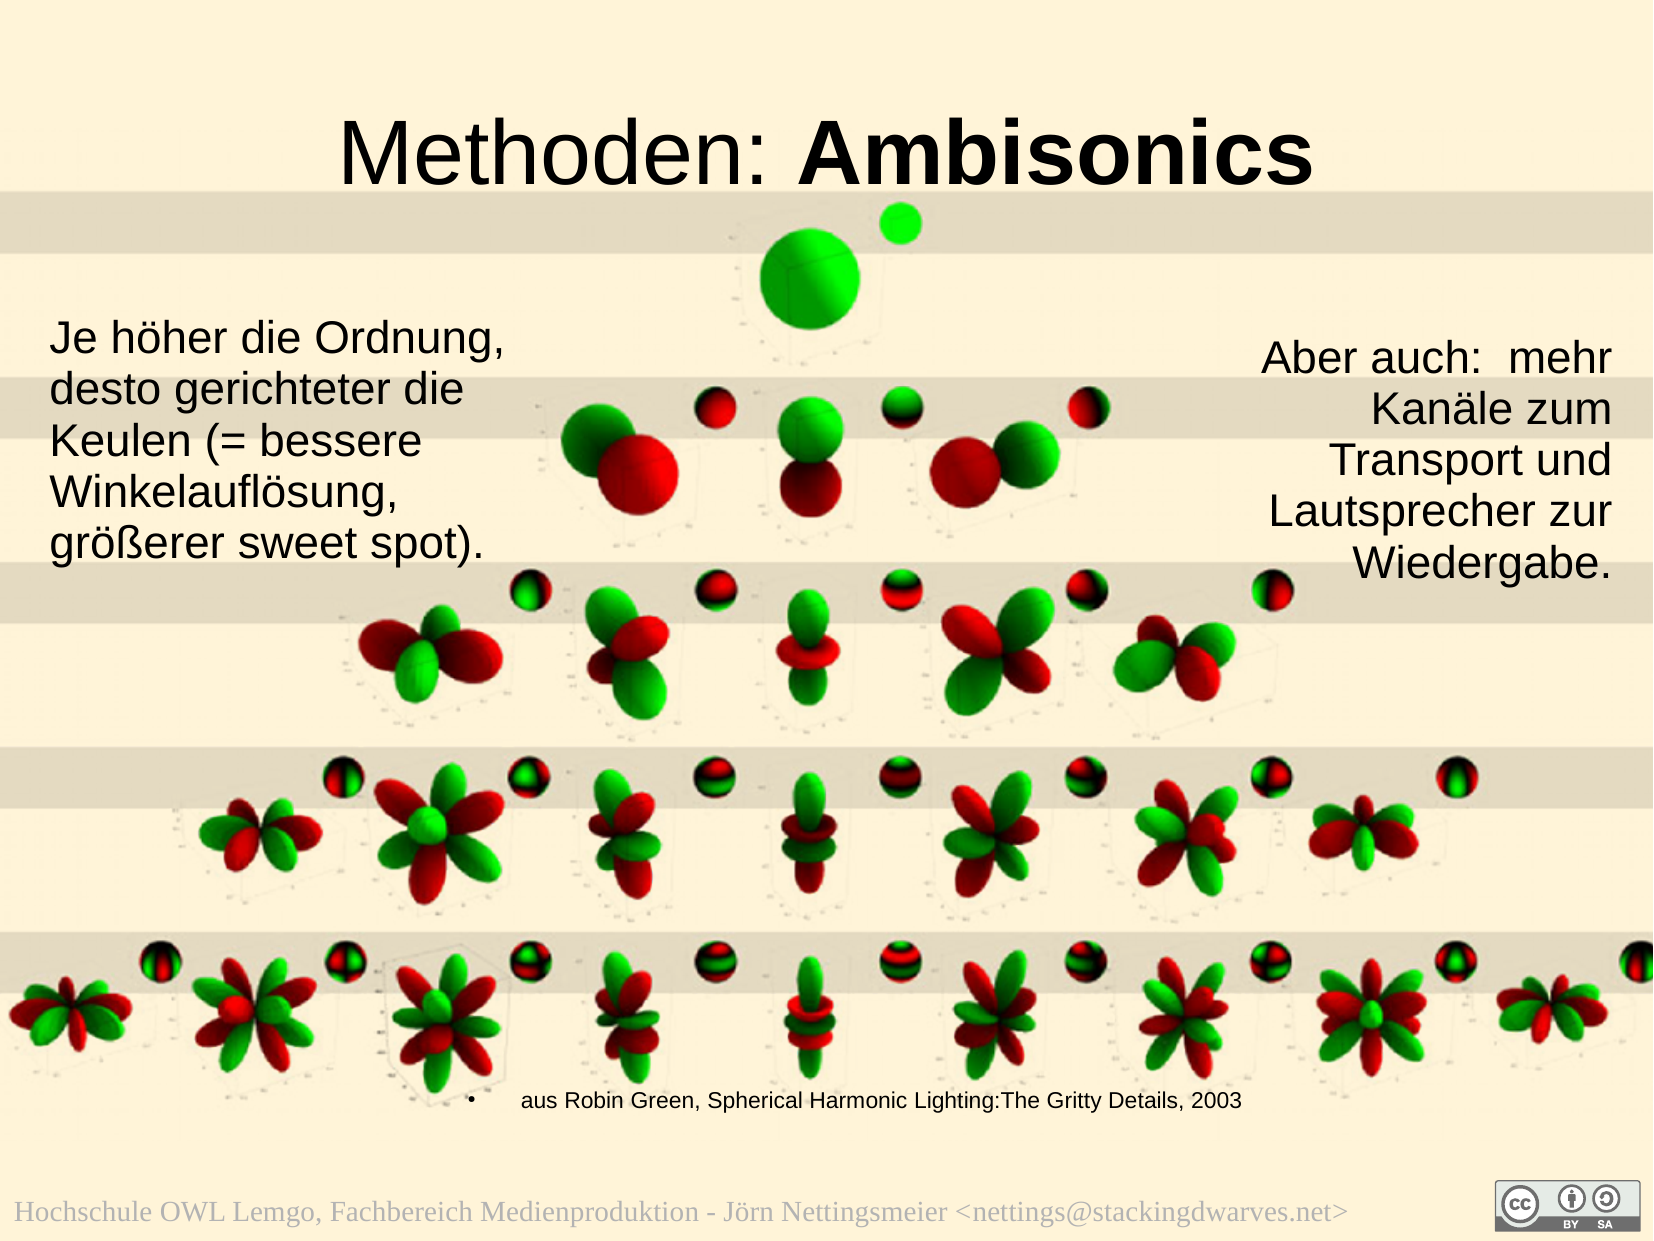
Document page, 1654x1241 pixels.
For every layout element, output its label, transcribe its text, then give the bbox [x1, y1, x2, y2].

title Methoden: Ambisonics [82, 49, 1571, 257]
list aus Robin Green, Spherical Harmonic Lighting:The Gritty Details, 2003 [450, 1087, 1301, 1163]
title Je höher die Ordnung, desto gerichteter die Keulen (= bessere Winkelauflösung, größerer sweet spot). [49, 242, 526, 638]
picture [0, 128, 1653, 1141]
title Aber auch: mehr Kanäle zum Transport und Lautsprecher zur Wiedergabe. [1249, 262, 1613, 658]
